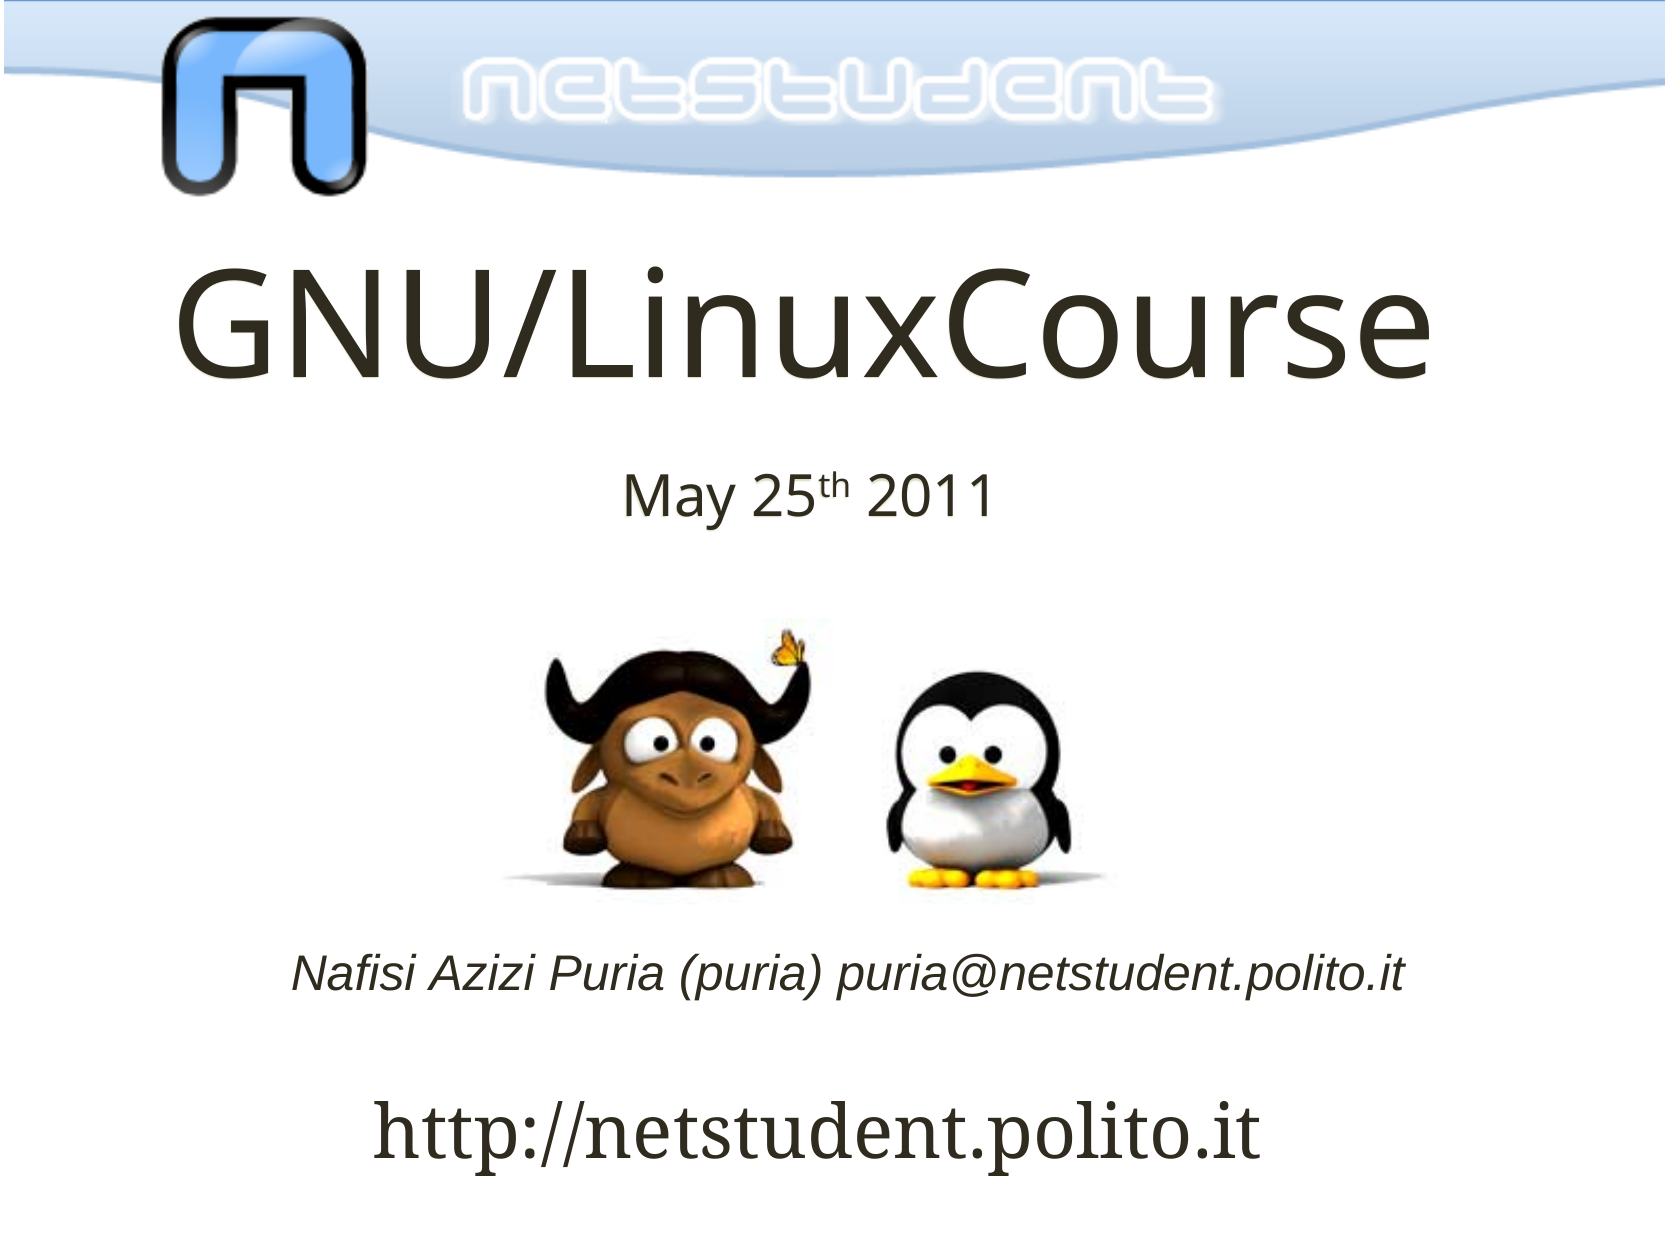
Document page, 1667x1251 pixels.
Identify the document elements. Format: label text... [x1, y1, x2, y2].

picture [0, 0, 1667, 1251]
list May 25th 2011 [139, 447, 1482, 609]
text_box Nafisi Azizi Puria (puria) puria@netstudent.polito.it [276, 937, 1421, 1105]
title GNU/LinuxCourse [132, 218, 1475, 416]
text_box http://netstudent.polito.it [358, 1105, 1271, 1182]
